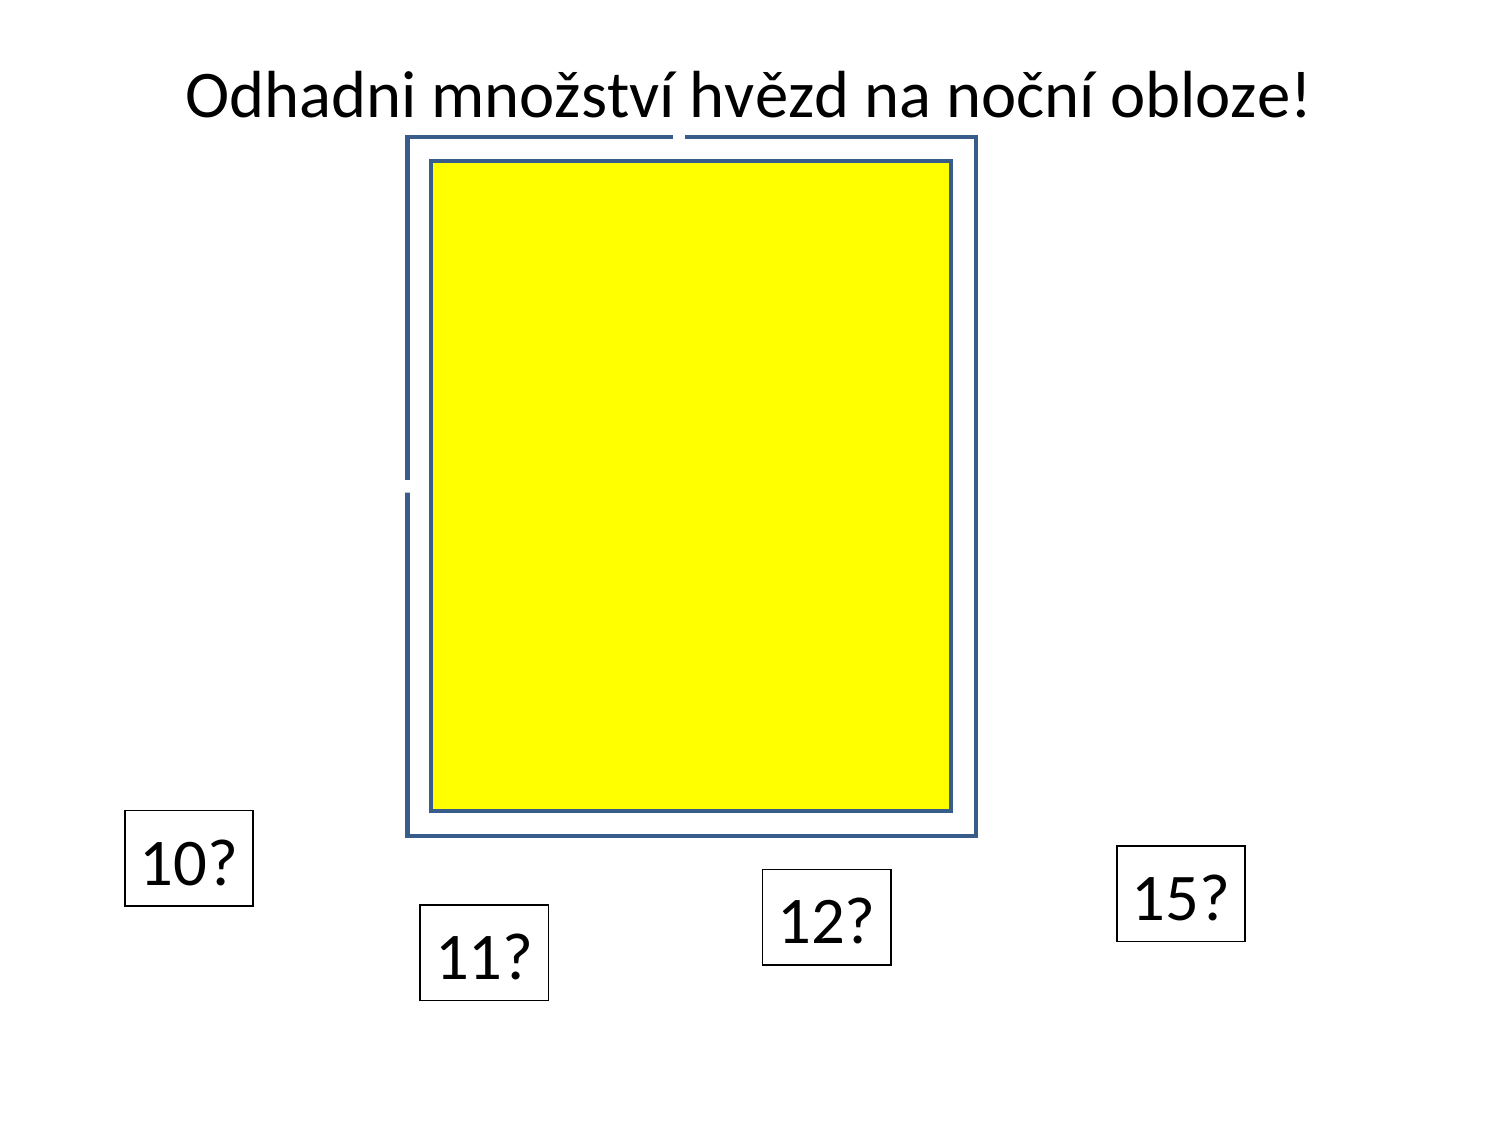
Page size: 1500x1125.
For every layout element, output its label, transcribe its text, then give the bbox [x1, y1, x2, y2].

text_box Odhadni množství hvězd na noční obloze! [170, 42, 1328, 139]
text_box [407, 137, 976, 836]
text_box 10? [124, 810, 254, 907]
text_box 12? [762, 869, 891, 965]
text_box 11? [420, 904, 549, 1001]
text_box 15? [1117, 846, 1246, 942]
